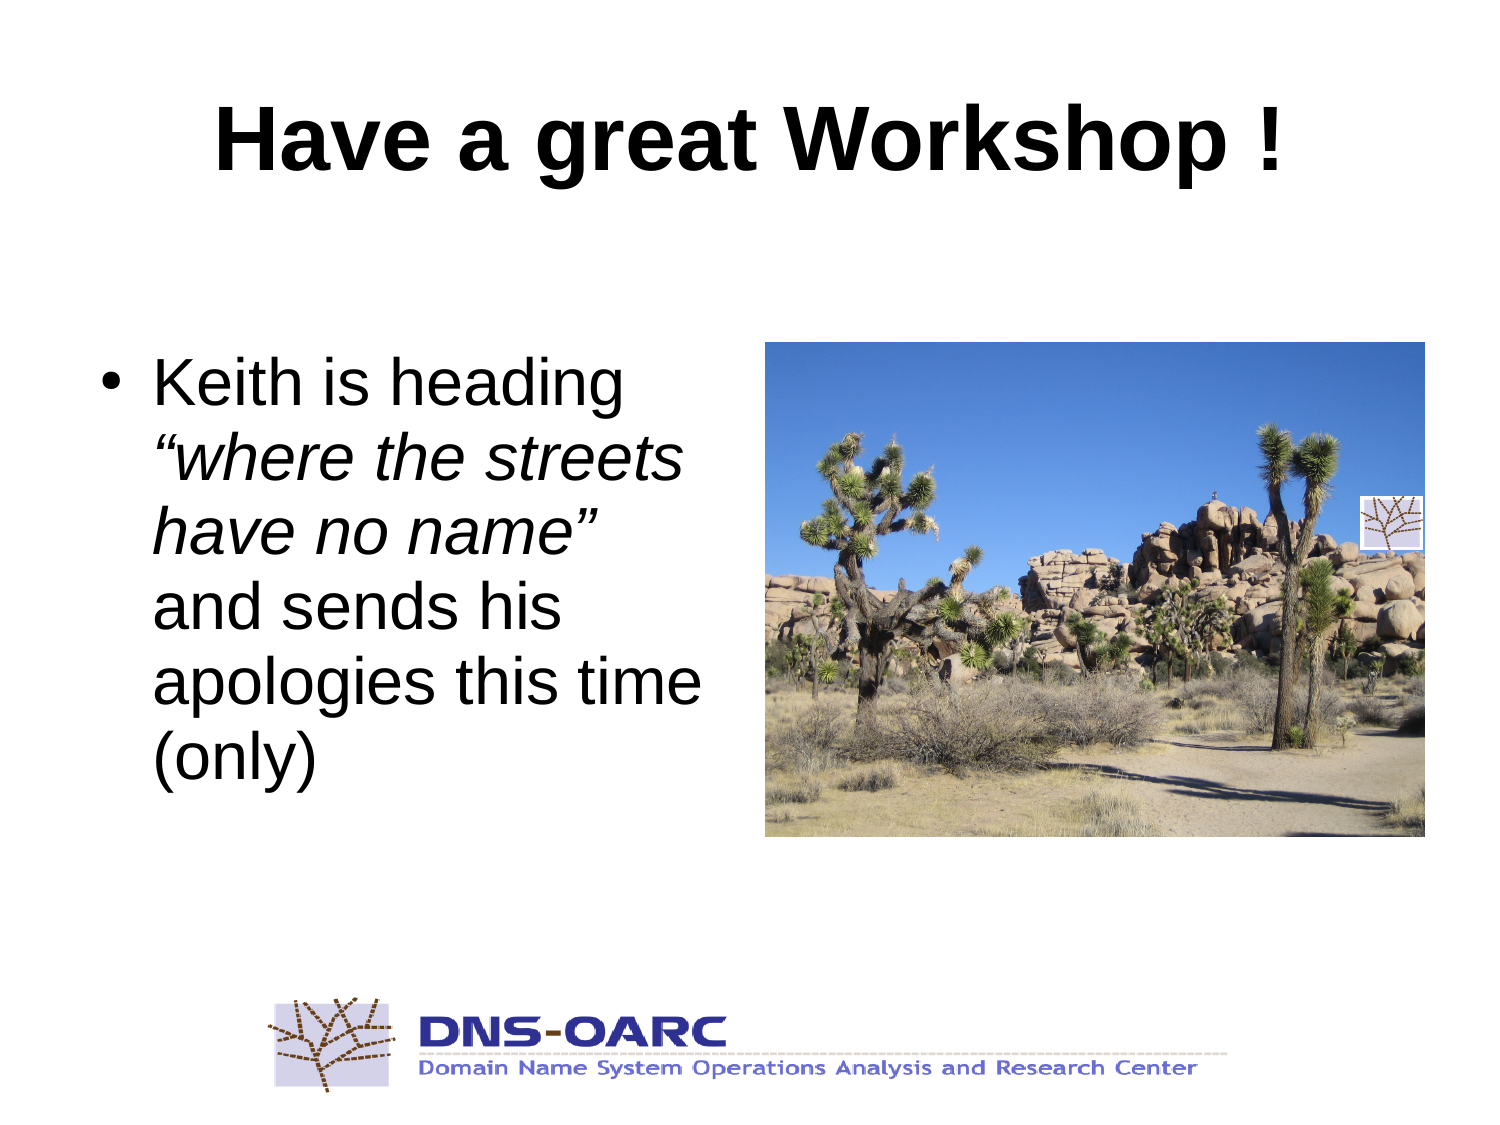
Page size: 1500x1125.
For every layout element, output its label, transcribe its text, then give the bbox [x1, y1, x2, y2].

picture [765, 342, 1425, 837]
title Have a great Workshop ! [75, 44, 1425, 233]
picture [214, 991, 1259, 1099]
list Keith is heading “where the streets have no name” and sends his apologies this time (only) [81, 345, 741, 916]
